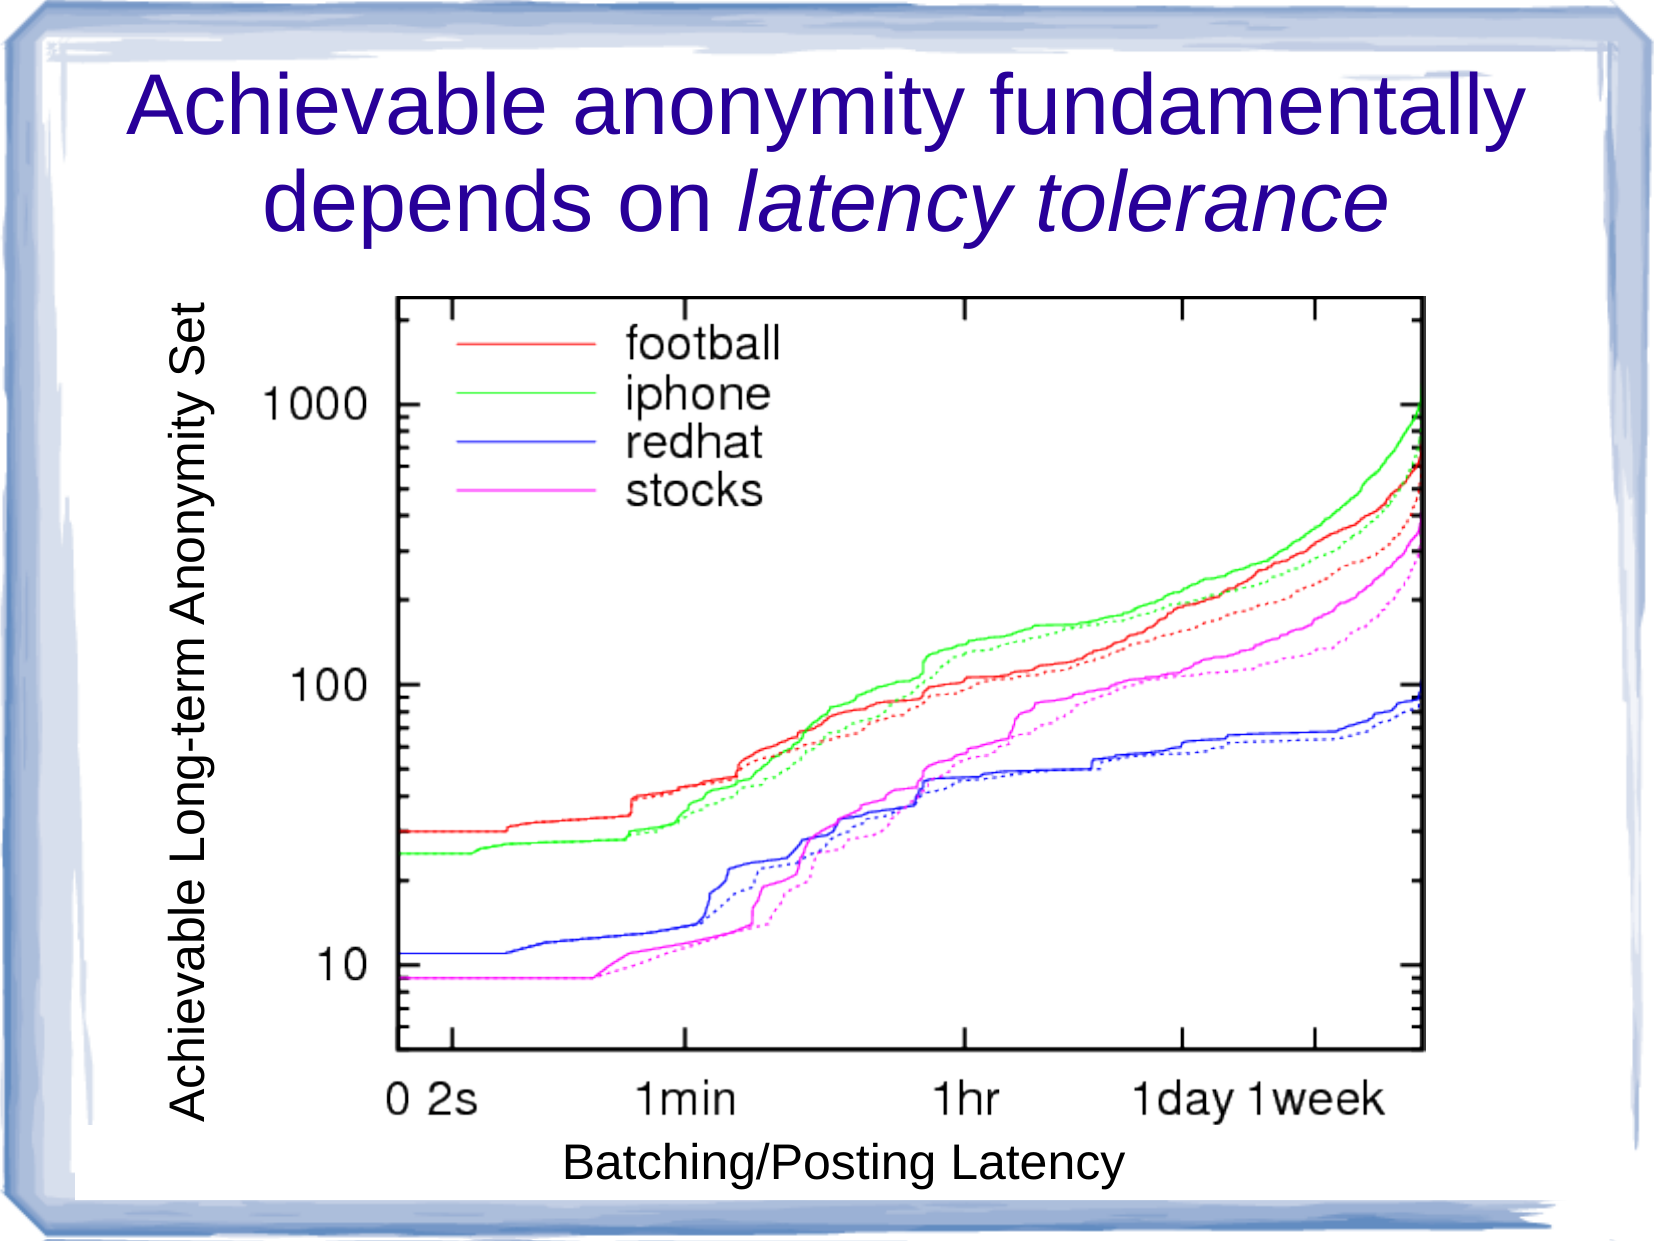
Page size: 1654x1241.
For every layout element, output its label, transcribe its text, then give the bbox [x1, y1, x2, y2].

text_box Batching/Posting Latency [75, 1125, 1613, 1201]
picture [0, 0, 1654, 1241]
text_box Achievable Long-term Anonymity Set [150, 300, 226, 1126]
title Achievable anonymity fundamentally depends on latency tolerance [82, 49, 1571, 257]
